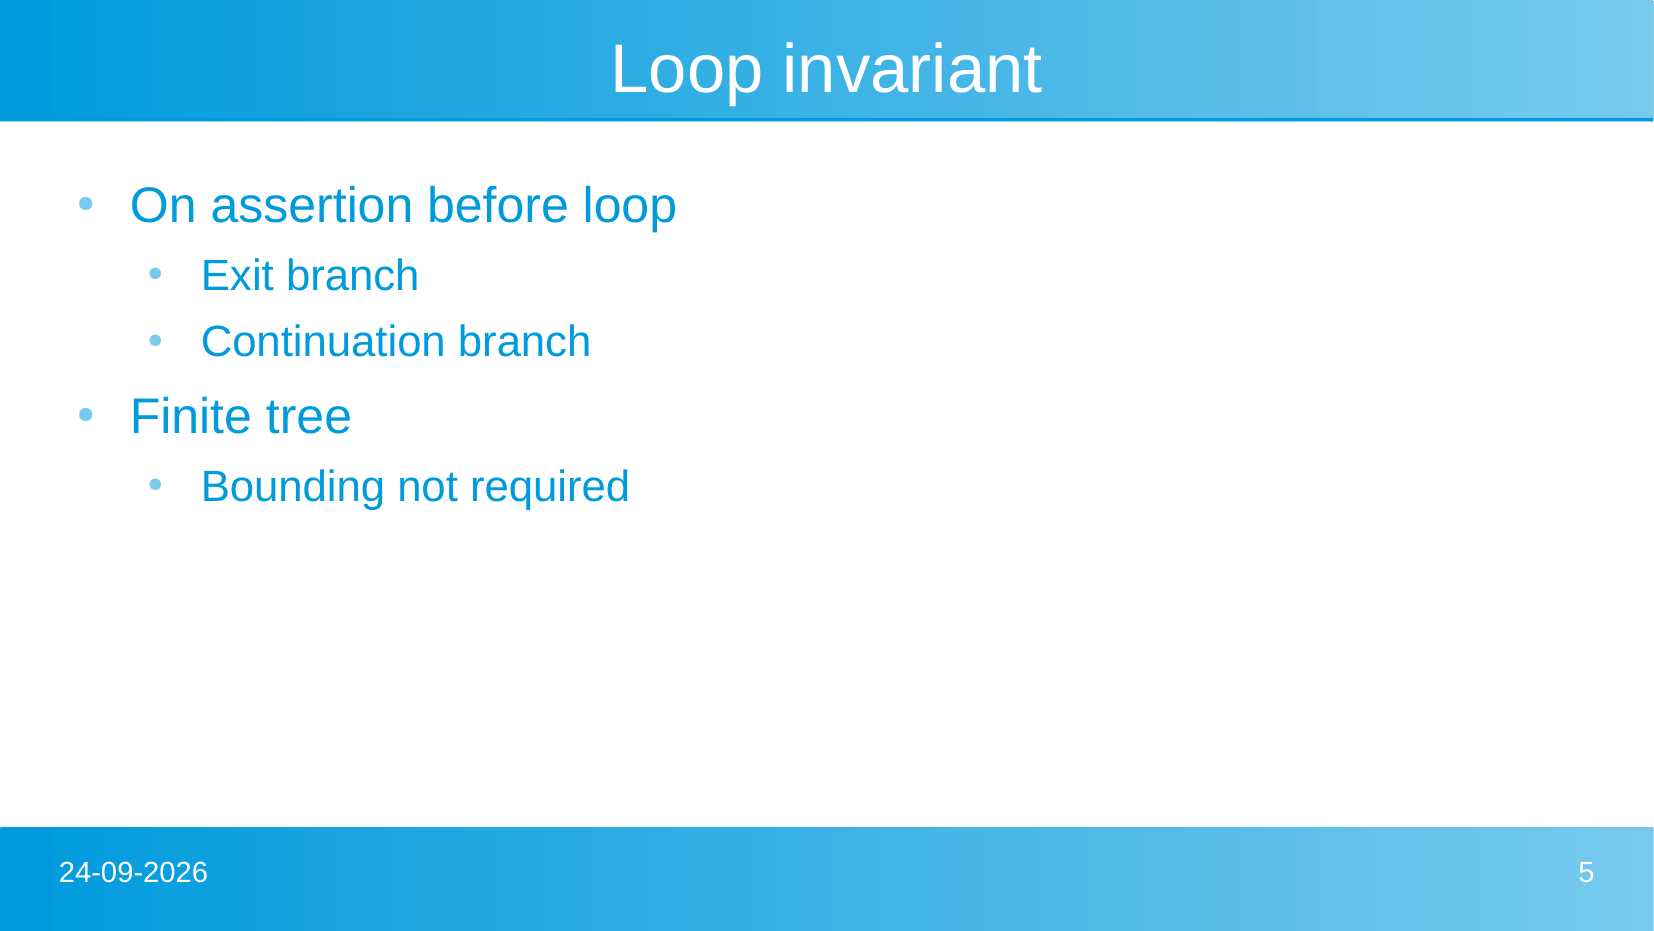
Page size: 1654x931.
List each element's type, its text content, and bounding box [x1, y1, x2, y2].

list On assertion before loop Exit branch Continuation branch Finite tree Bounding not required [59, 177, 1595, 768]
title Loop invariant [59, 29, 1595, 108]
